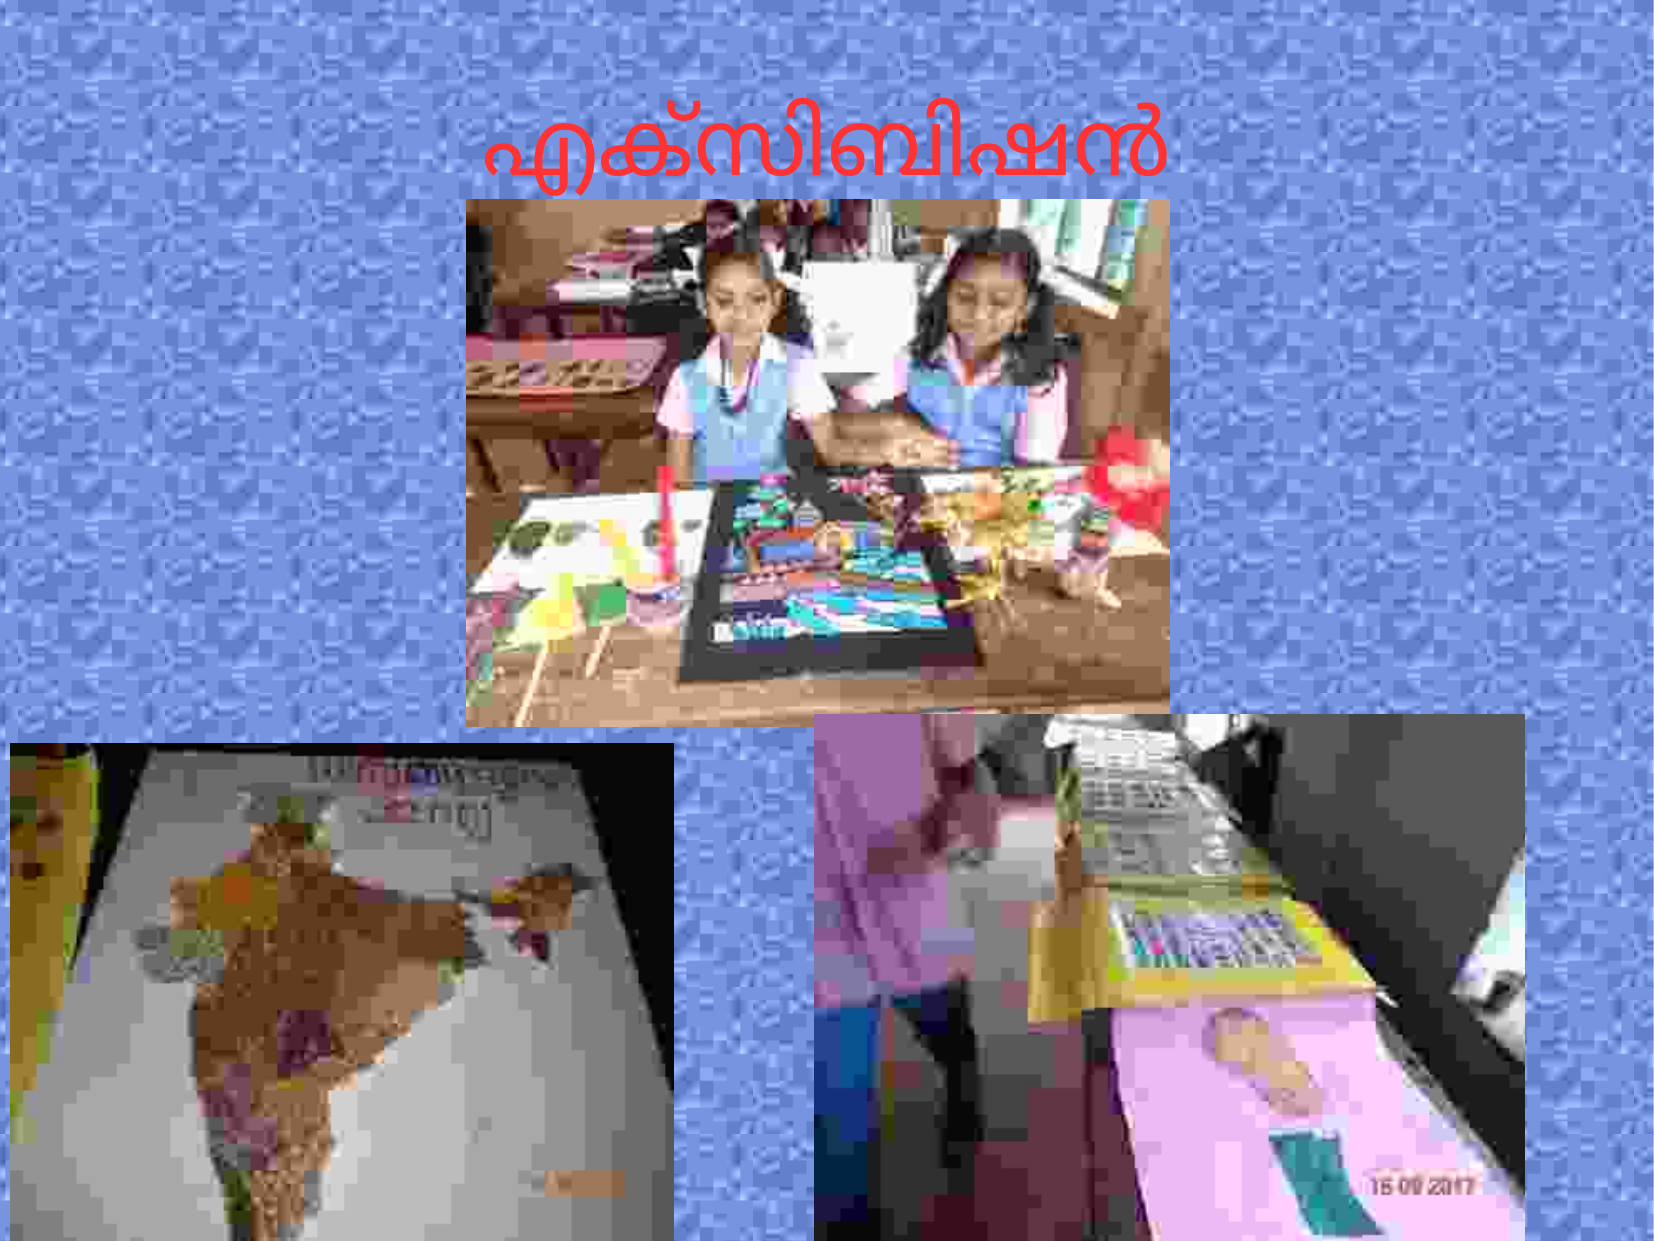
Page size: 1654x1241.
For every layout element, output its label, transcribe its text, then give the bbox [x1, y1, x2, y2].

title എക്സിബിഷന്‍ [82, 49, 1571, 257]
picture [0, 0, 1654, 1241]
